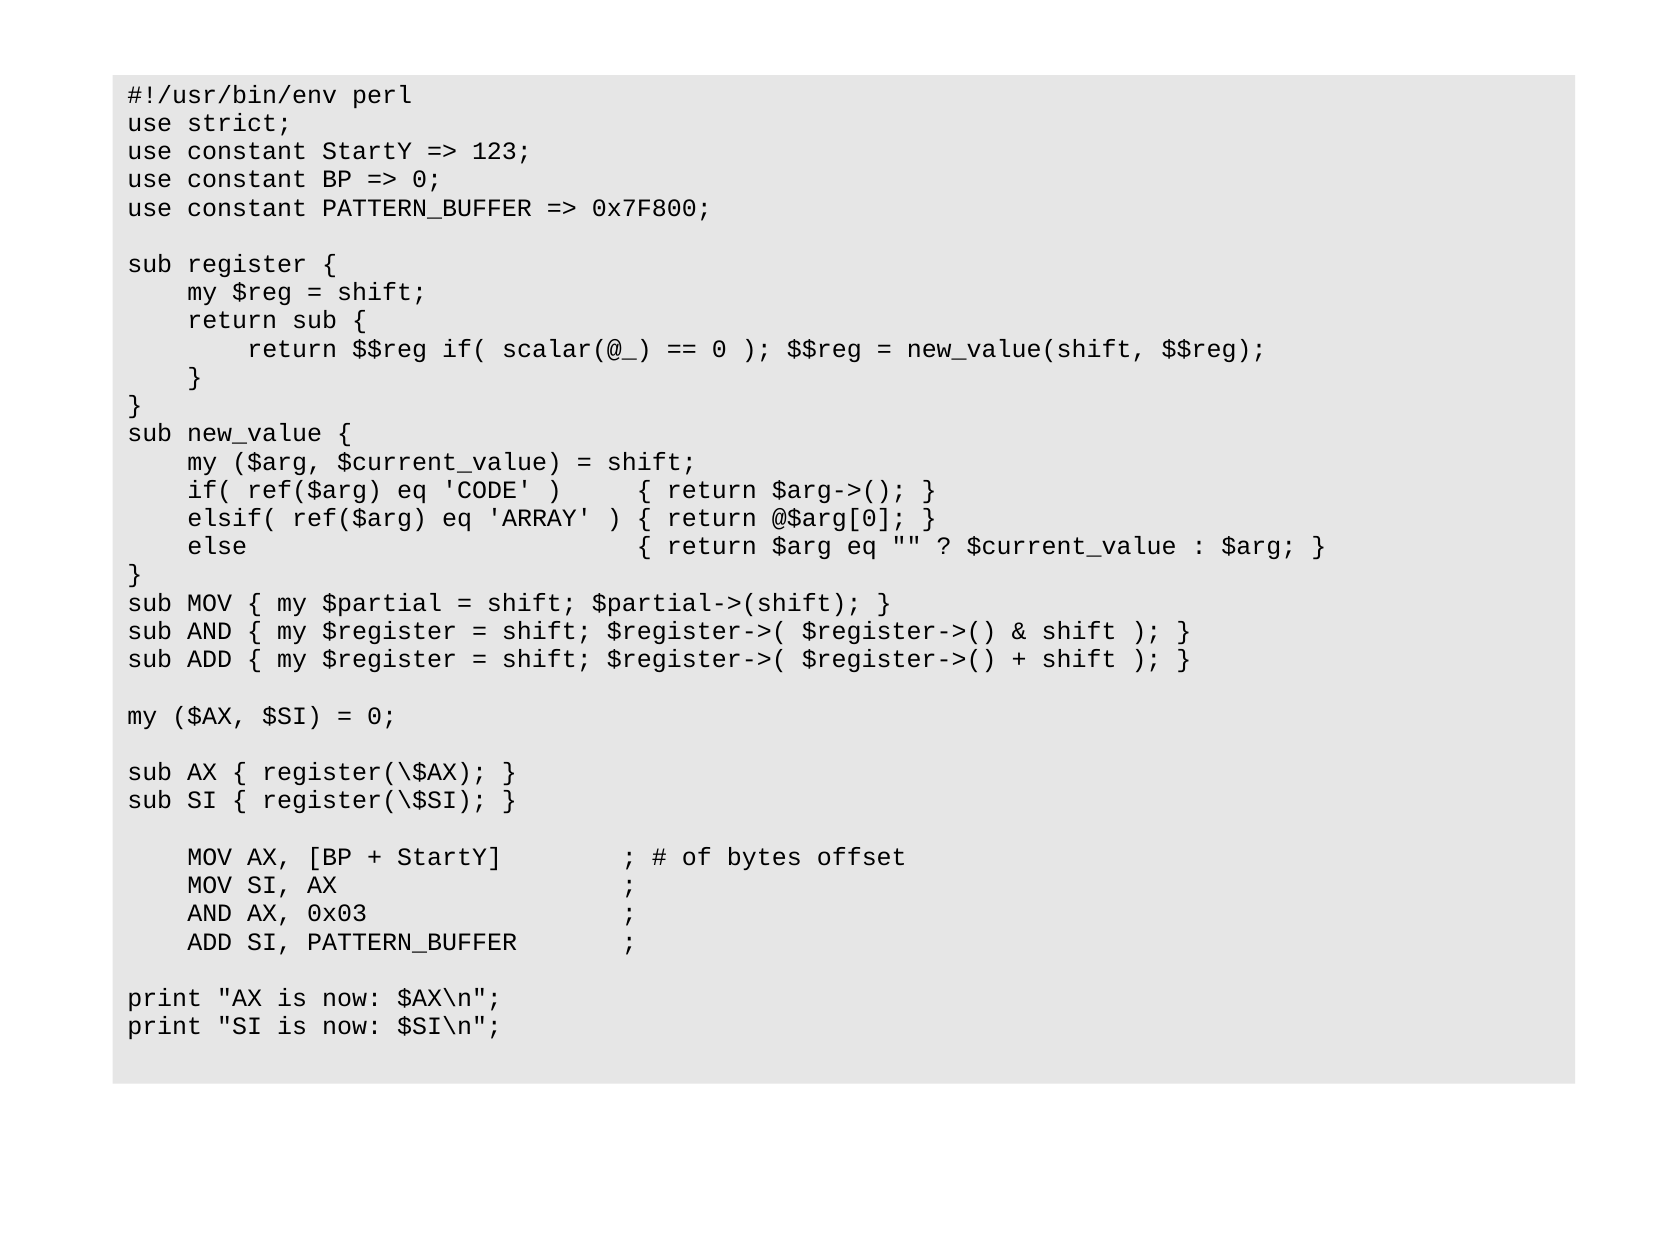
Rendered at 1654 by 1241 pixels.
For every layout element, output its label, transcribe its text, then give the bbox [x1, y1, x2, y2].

text_box #!/usr/bin/env perl use strict; use constant StartY => 123; use constant BP => 0; use constant PATTERN_BUFFER => 0x7F800; sub register { my $reg = shift; return sub { return $$reg if( scalar(@_) == 0 ); $$reg = new_value(shift, $$reg); } } sub new_value { my ($arg, $current_value) = shift; if( ref($arg) eq 'CODE' ) { return $arg->(); } elsif( ref($arg) eq 'ARRAY' ) { return @$arg[0]; } else { return $arg eq "" ? $current_value : $arg; } } sub MOV { my $partial = shift; $partial->(shift); } sub AND { my $register = shift; $register->( $register->() & shift ); } sub ADD { my $register = shift; $register->( $register->() + shift ); } my ($AX, $SI) = 0; sub AX { register(\$AX); } sub SI { register(\$SI); } MOV AX, [BP + StartY] ; # of bytes offset MOV SI, AX ; AND AX, 0x03 ; ADD SI, PATTERN_BUFFER ; print "AX is now: $AX\n"; print "SI is now: $SI\n"; [112, 75, 1576, 1084]
